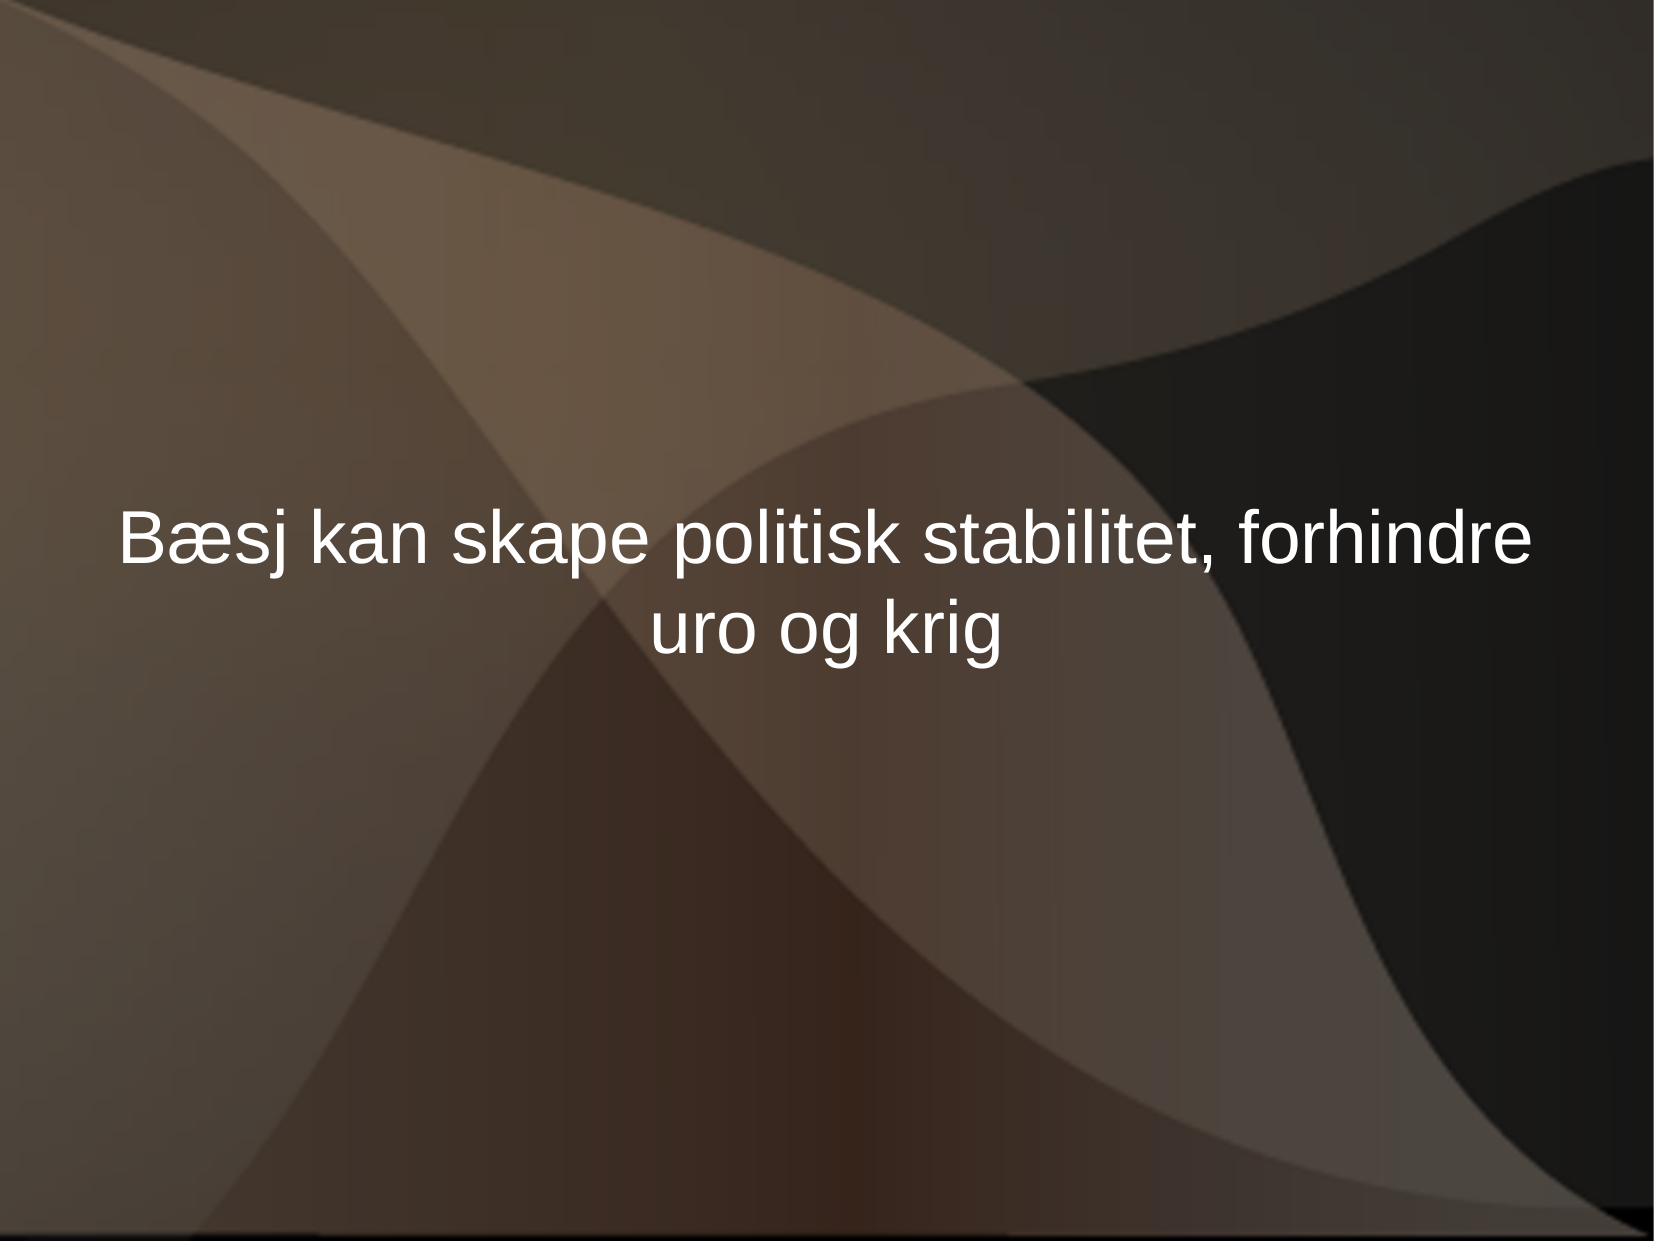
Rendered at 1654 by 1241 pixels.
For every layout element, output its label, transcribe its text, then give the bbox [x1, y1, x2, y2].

subtitle Bæsj kan skape politisk stabilitet, forhindre uro og krig [82, 49, 1571, 1109]
